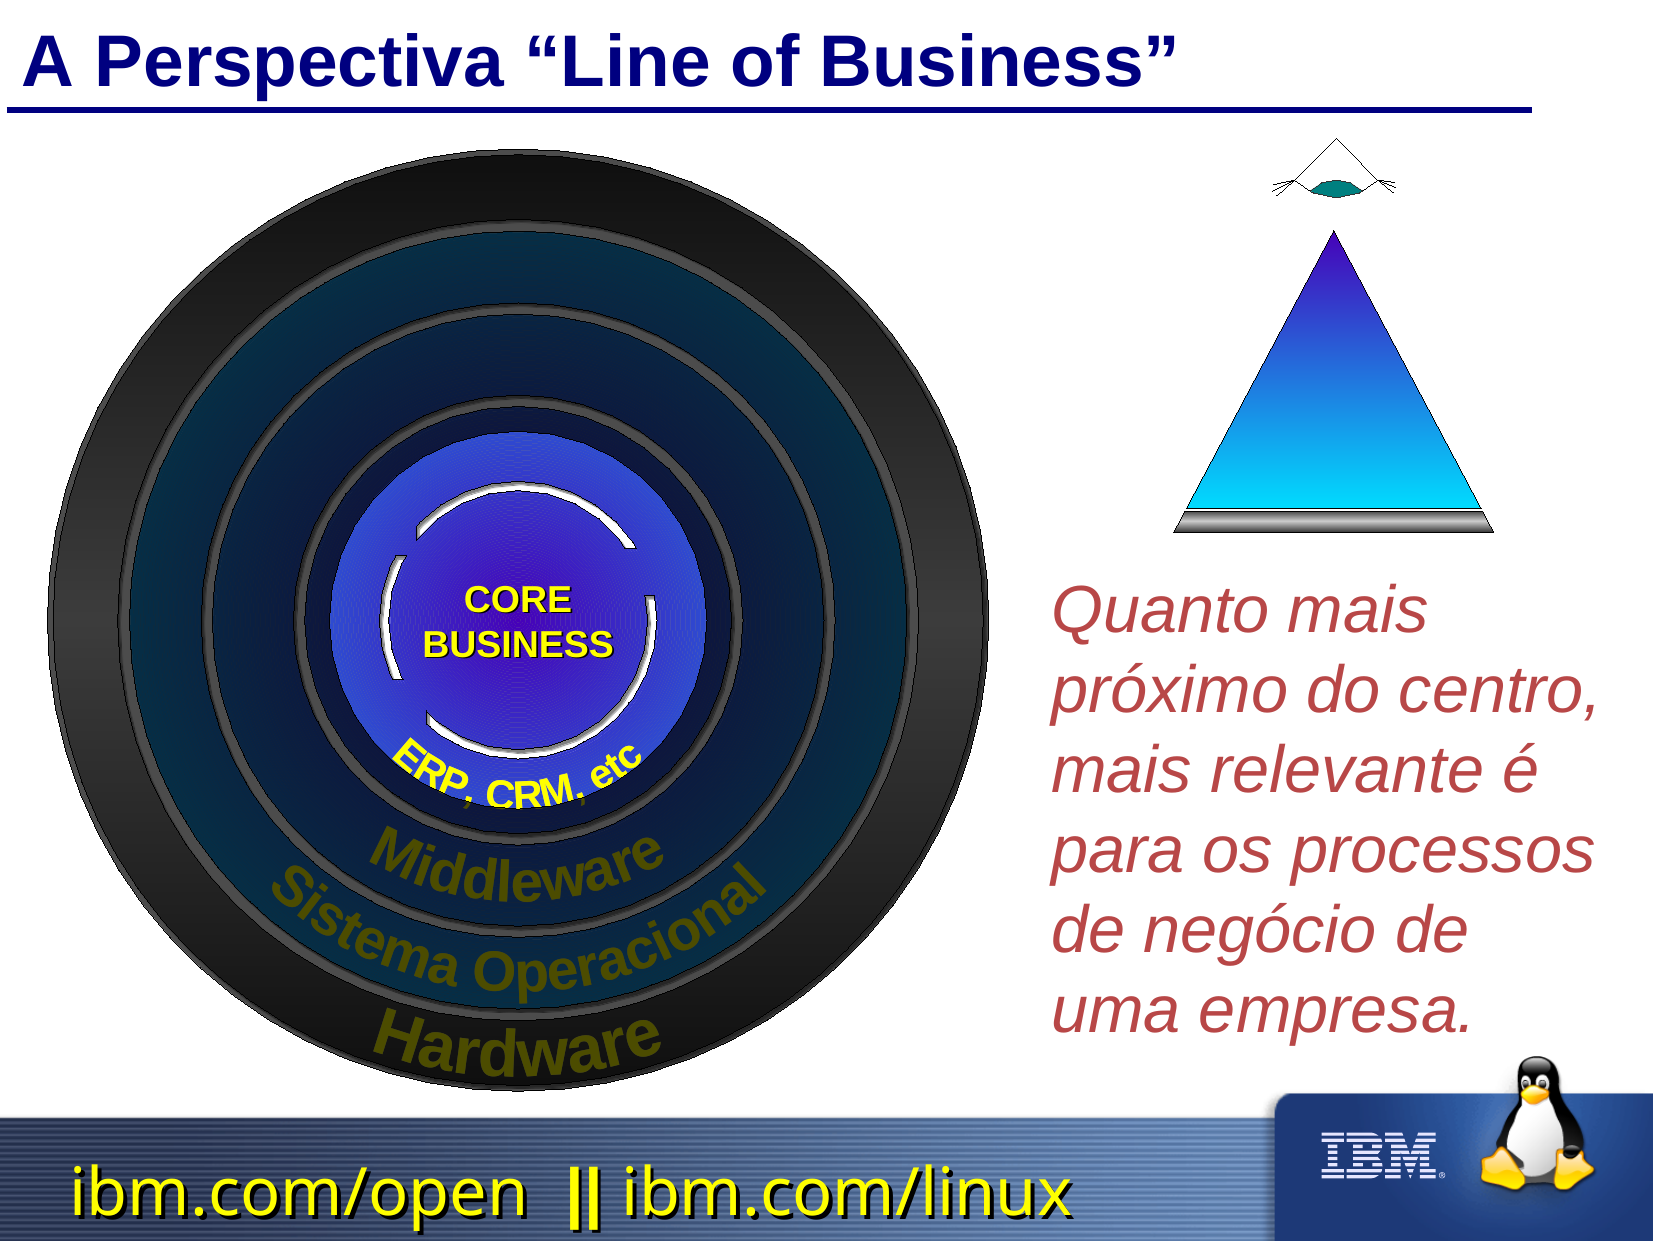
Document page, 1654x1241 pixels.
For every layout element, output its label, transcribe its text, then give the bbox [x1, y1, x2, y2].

text_box [1173, 511, 1494, 533]
text_box Quanto mais próximo do centro, mais relevante é para os processos de negócio de uma empresa. [1051, 566, 1617, 1084]
text_box [47, 149, 989, 1092]
text_box A Perspectiva “Line of Business” [21, 14, 1432, 127]
picture [0, 1061, 1653, 1241]
text_box CORE BUSINESS [416, 533, 620, 707]
text_box [1310, 180, 1363, 198]
text_box [1186, 230, 1482, 509]
